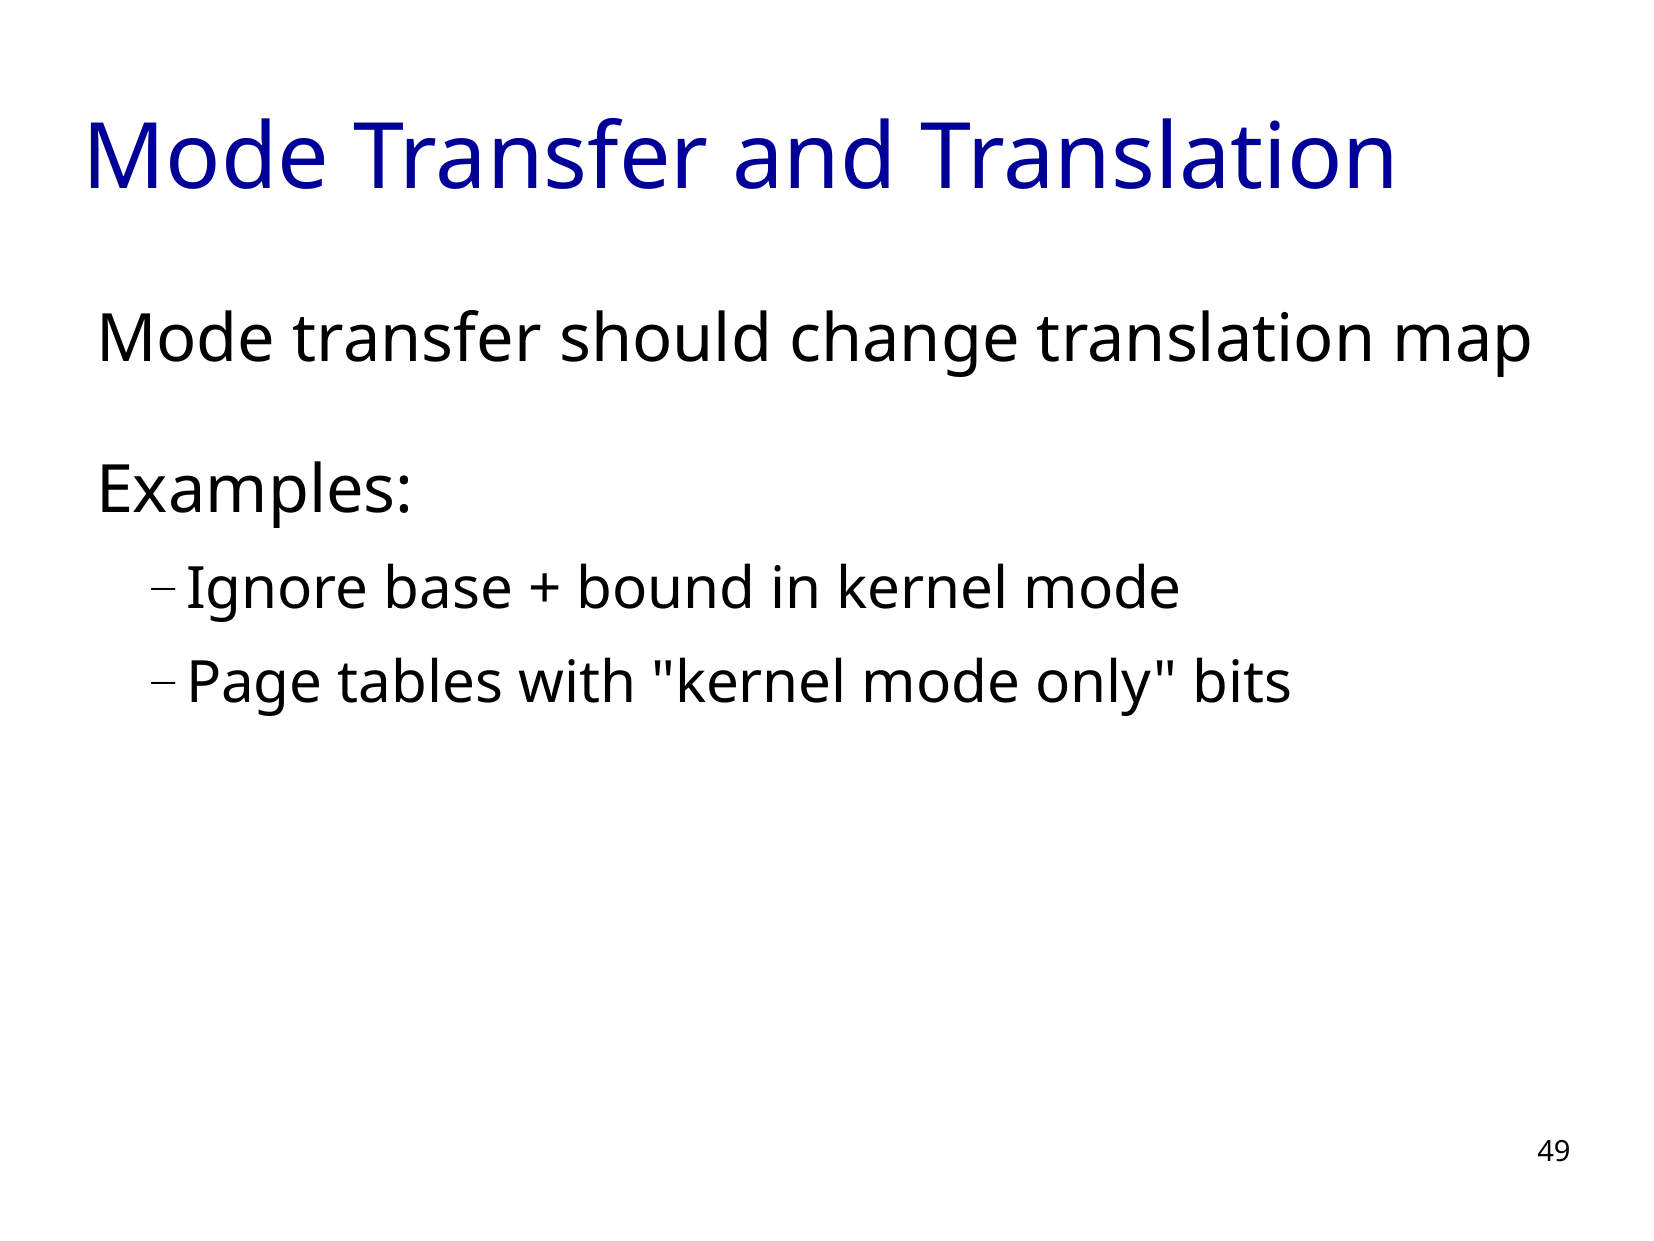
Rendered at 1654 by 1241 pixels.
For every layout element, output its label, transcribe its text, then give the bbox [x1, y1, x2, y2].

list Mode transfer should change translation map Examples: Ignore base + bound in kernel mode Page tables with "kernel mode only" bits [60, 290, 1571, 1096]
title Mode Transfer and Translation [82, 49, 1571, 257]
